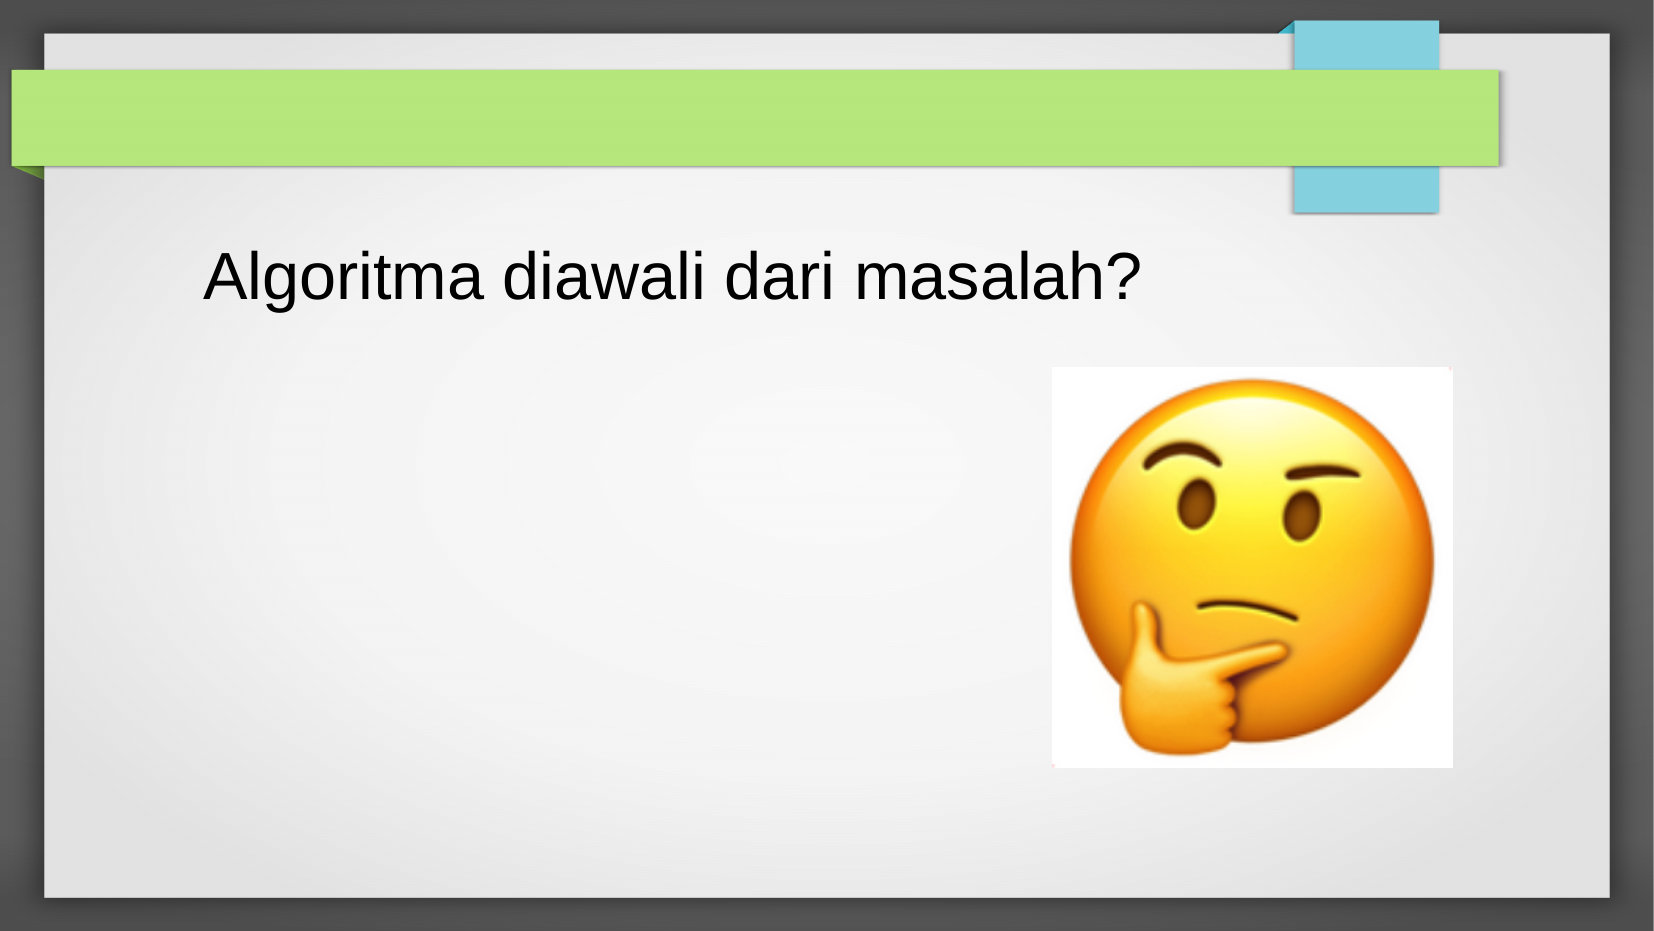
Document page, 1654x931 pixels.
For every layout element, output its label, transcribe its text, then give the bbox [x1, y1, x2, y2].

picture [0, 0, 1654, 931]
subtitle Algoritma diawali dari masalah? [82, 70, 1264, 482]
